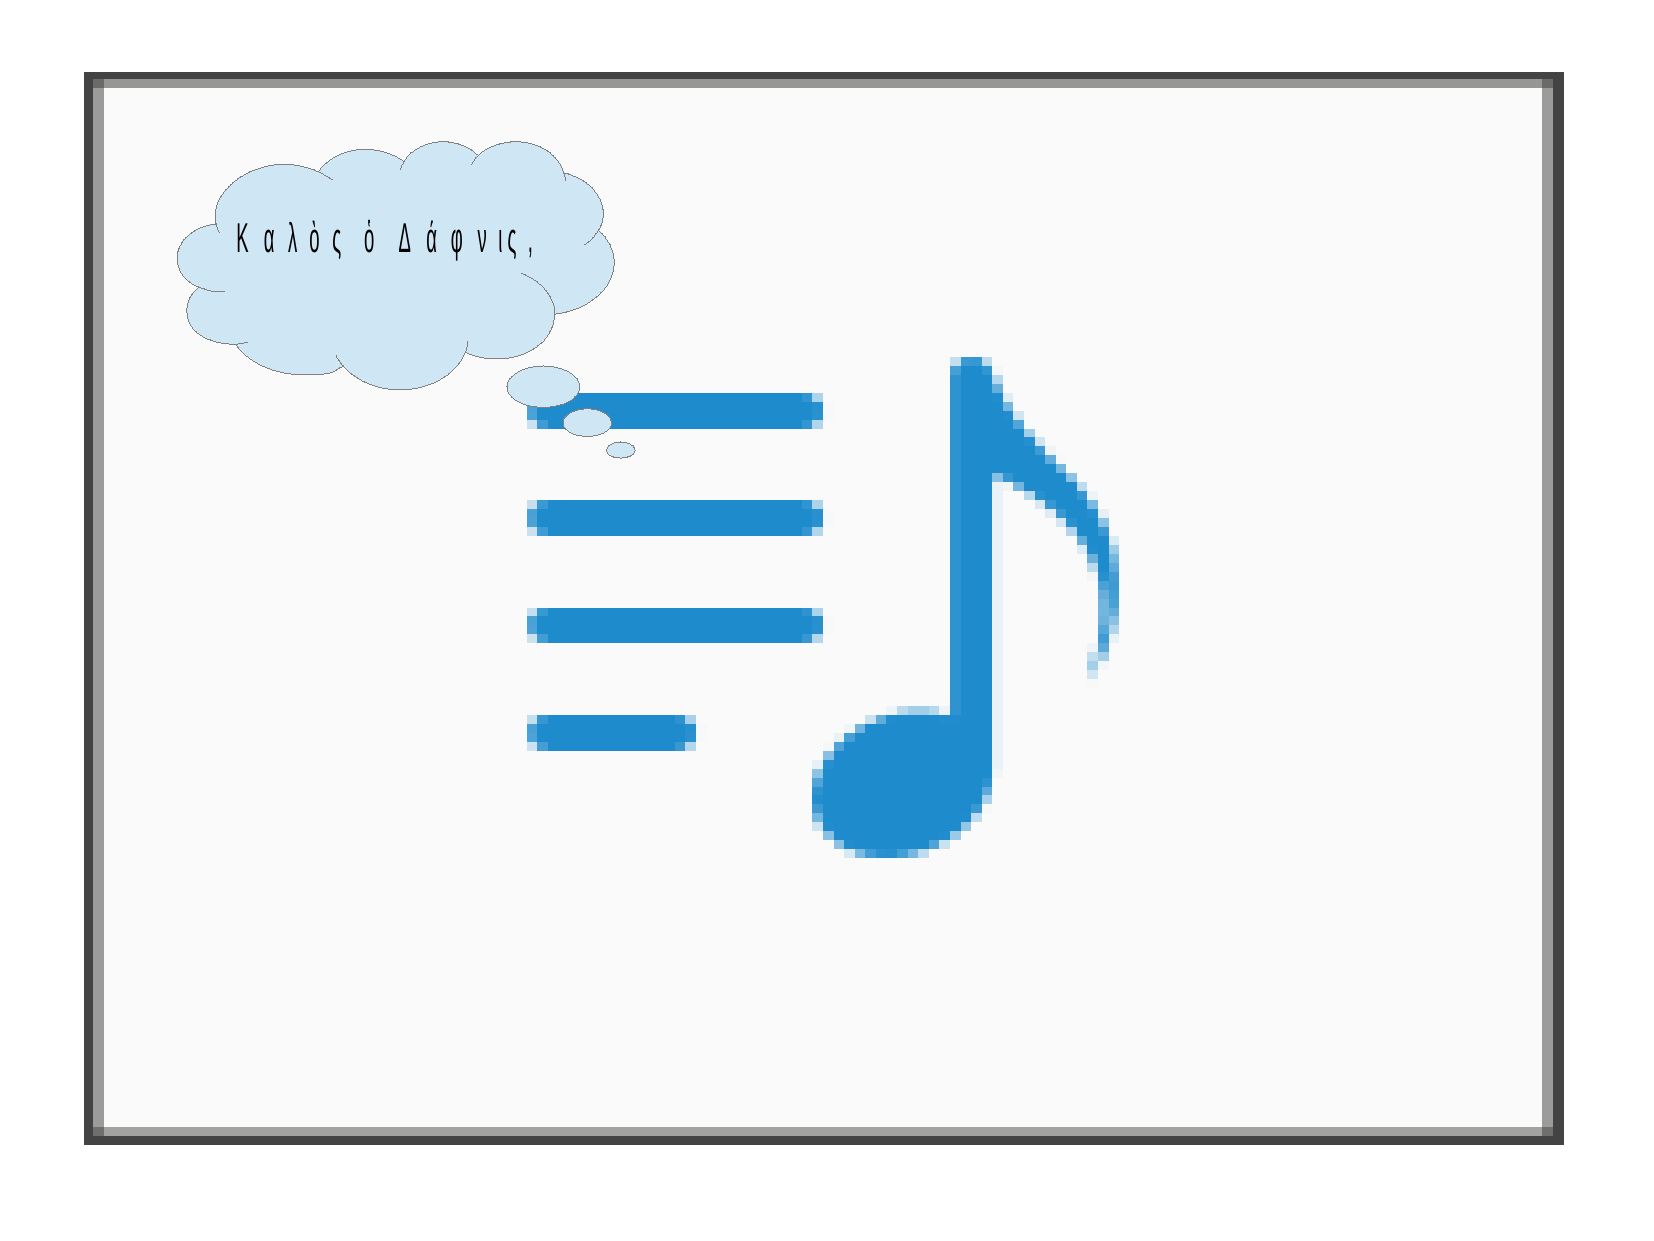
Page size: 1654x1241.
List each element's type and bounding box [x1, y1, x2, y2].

picture [236, 214, 567, 284]
text_box [82, 70, 1565, 1146]
